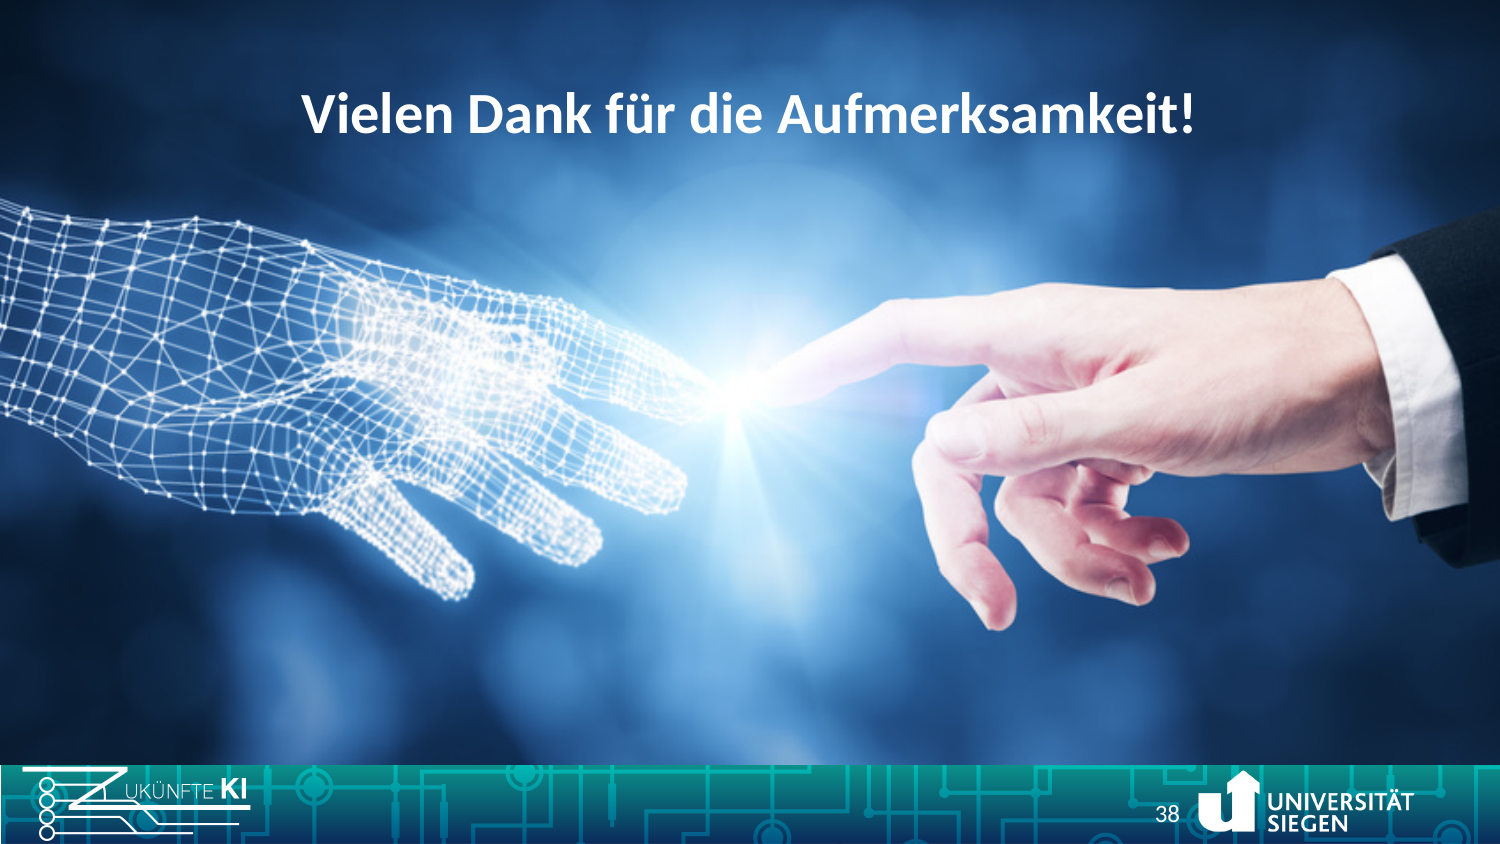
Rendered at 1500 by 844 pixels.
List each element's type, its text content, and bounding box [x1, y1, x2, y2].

text_box Vielen Dank für die Aufmerksamkeit! [259, 67, 1241, 154]
picture [0, 0, 1500, 765]
text_box [1139, 790, 1490, 836]
